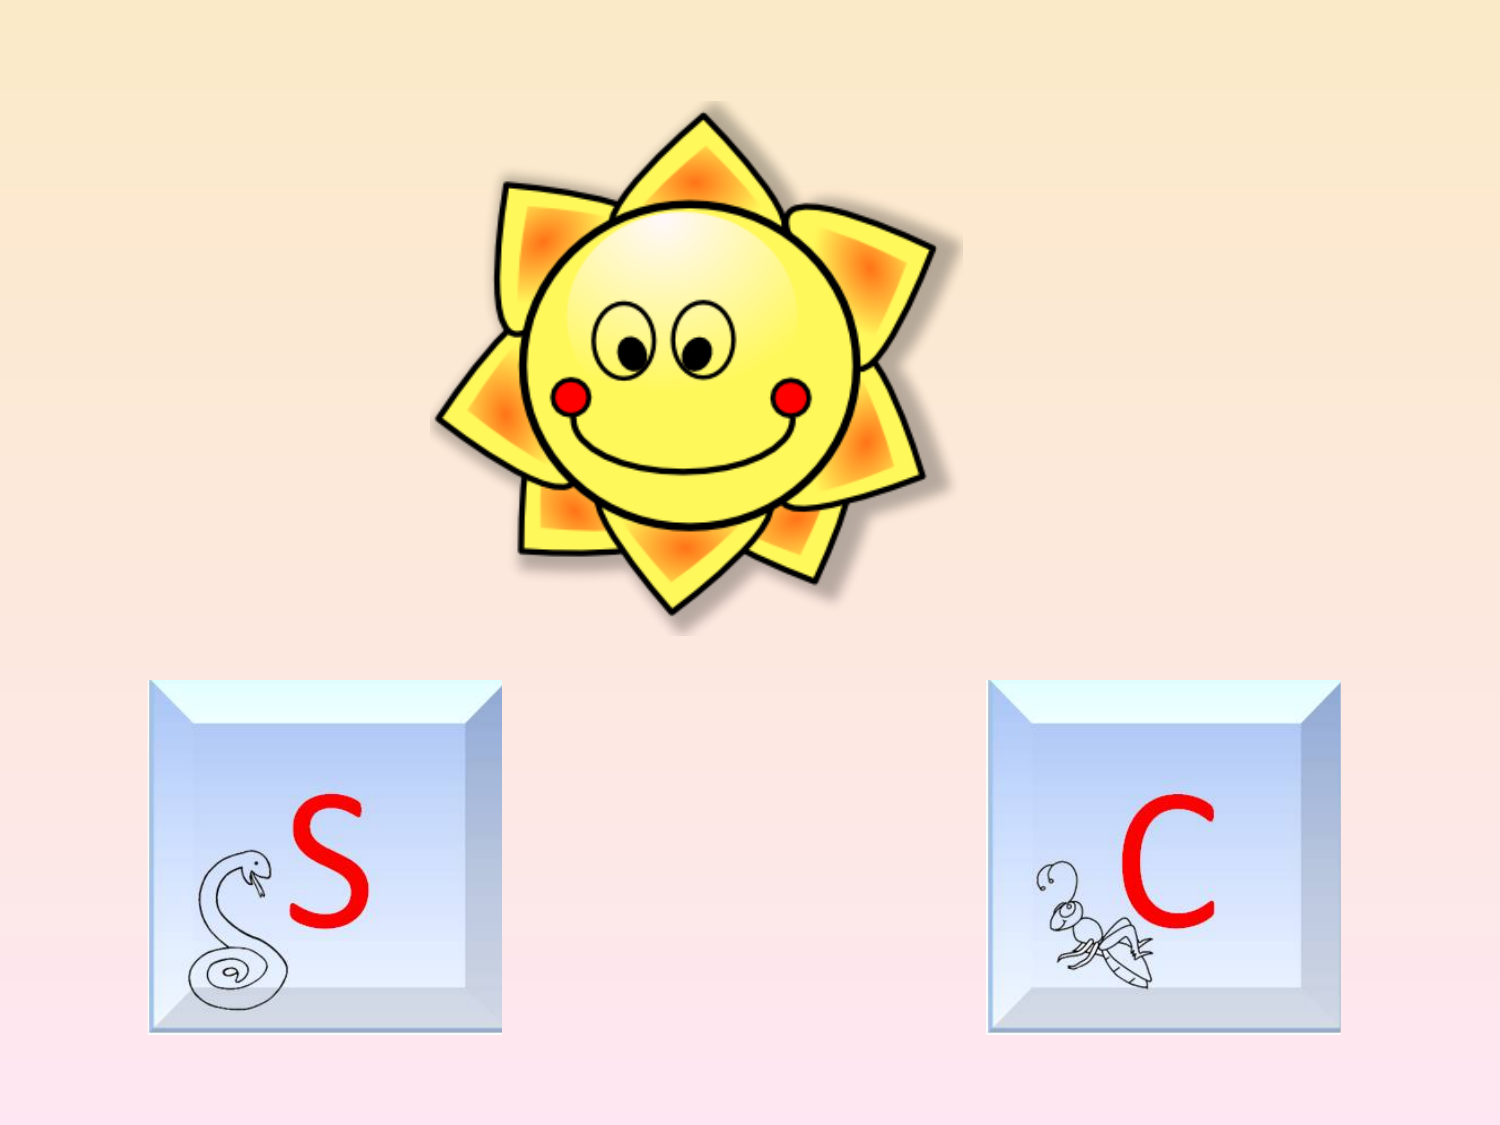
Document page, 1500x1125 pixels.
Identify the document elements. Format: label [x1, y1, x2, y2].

picture [147, 680, 502, 1035]
picture [986, 680, 1341, 1035]
picture [430, 101, 963, 636]
